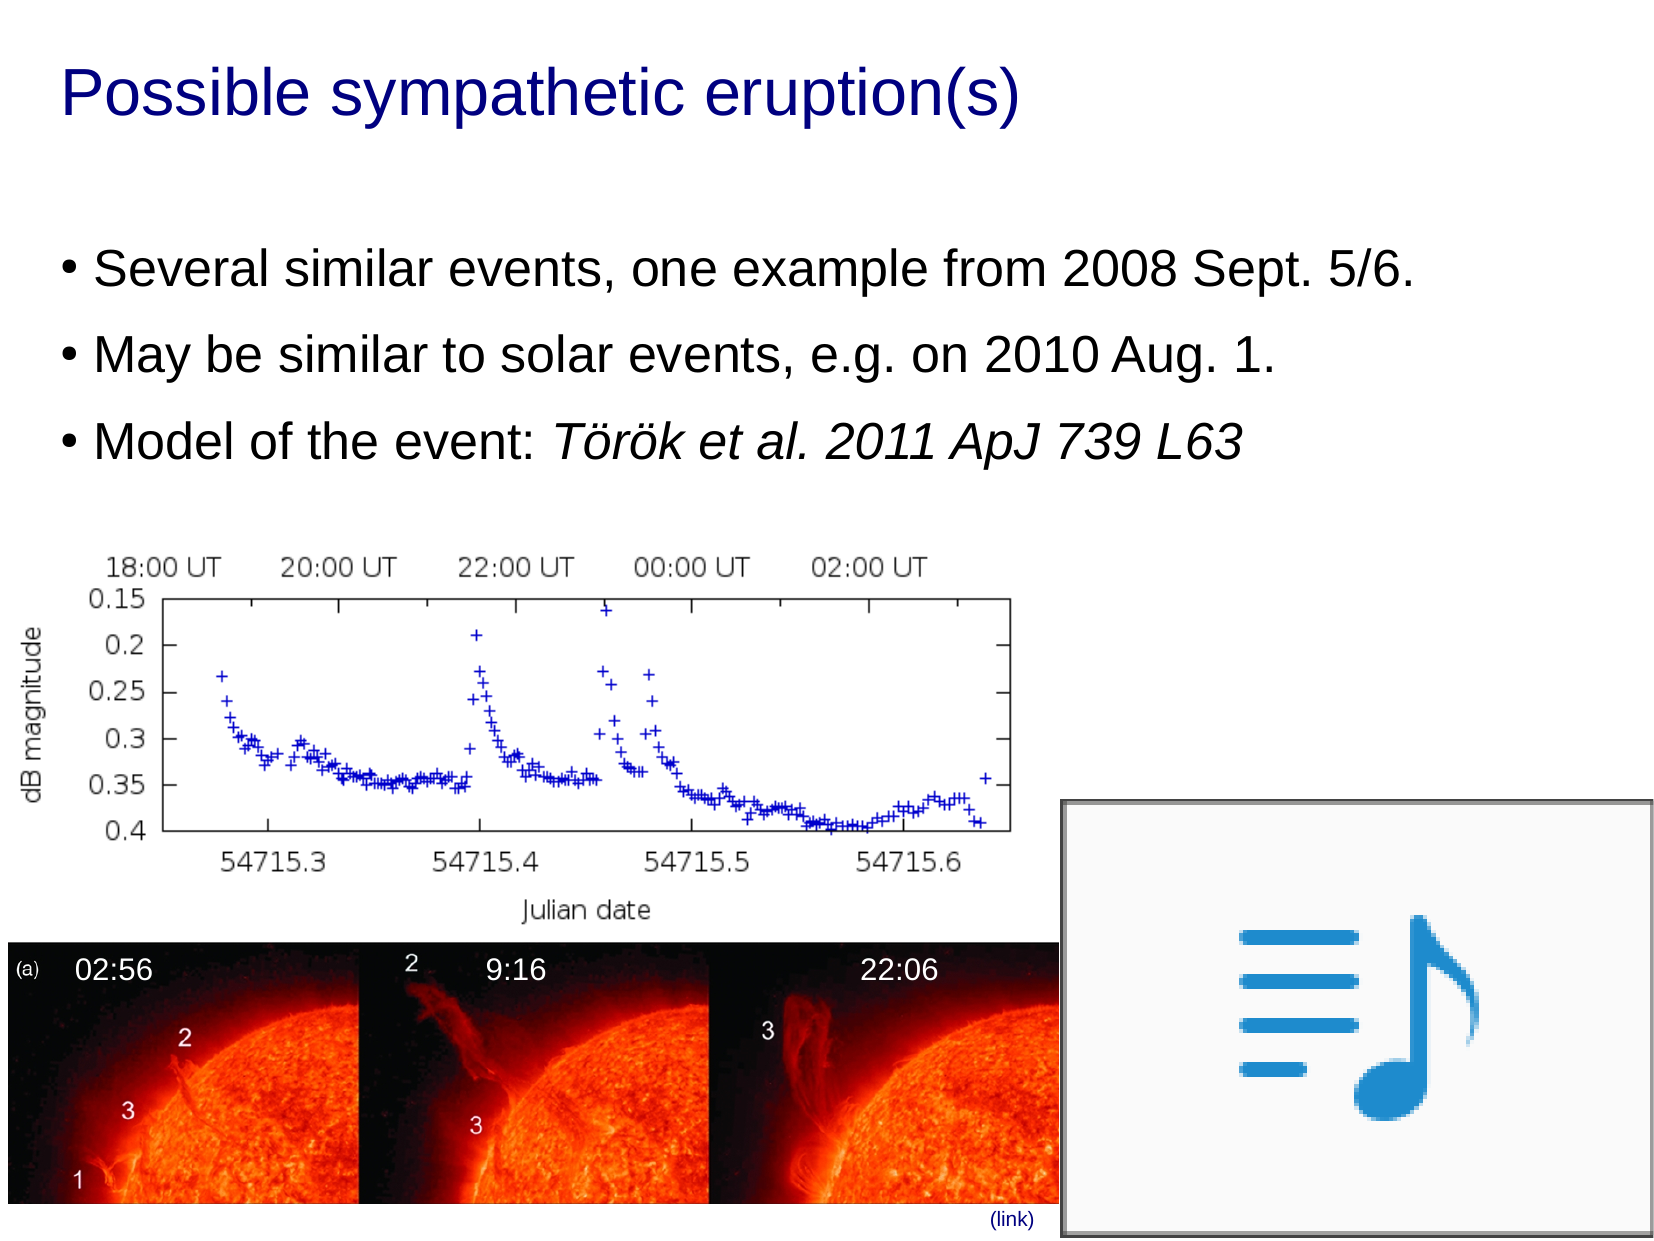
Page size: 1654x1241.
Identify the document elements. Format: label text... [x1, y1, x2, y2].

text_box (link) [975, 1204, 1051, 1239]
picture [8, 941, 1058, 1204]
picture [8, 536, 1059, 931]
text_box 9:16 [470, 944, 606, 995]
text_box Possible sympathetic eruption(s) [60, 34, 1516, 150]
text_box 02:56 [60, 944, 196, 995]
text_box Several similar events, one example from 2008 Sept. 5/6. May be similar to solar events, e.g. on 2010 Aug. 1. Model of the event: Török et al. 2011 ApJ 739 L63 [60, 210, 1591, 496]
text_box [1058, 798, 1654, 1240]
text_box 22:06 [845, 944, 981, 995]
